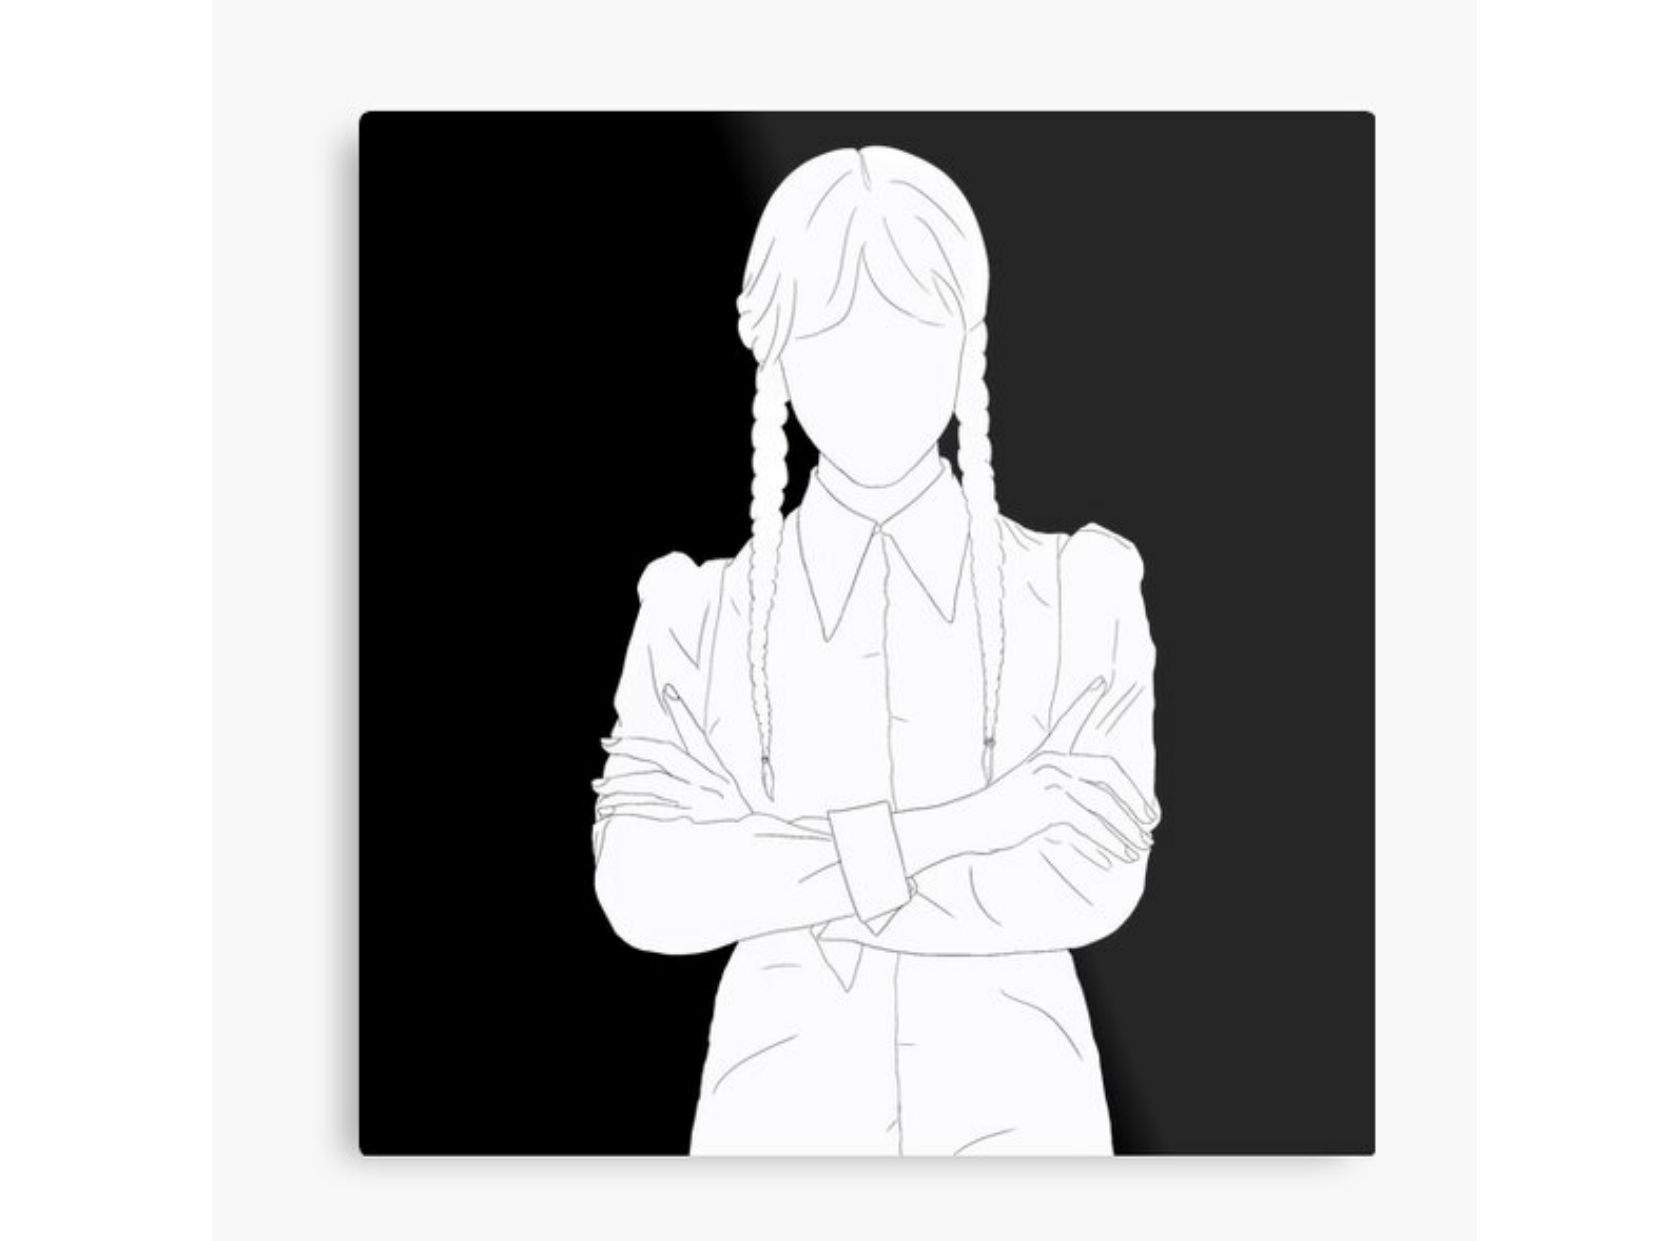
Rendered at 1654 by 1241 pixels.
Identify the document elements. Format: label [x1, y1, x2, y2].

picture [212, 0, 1477, 1241]
